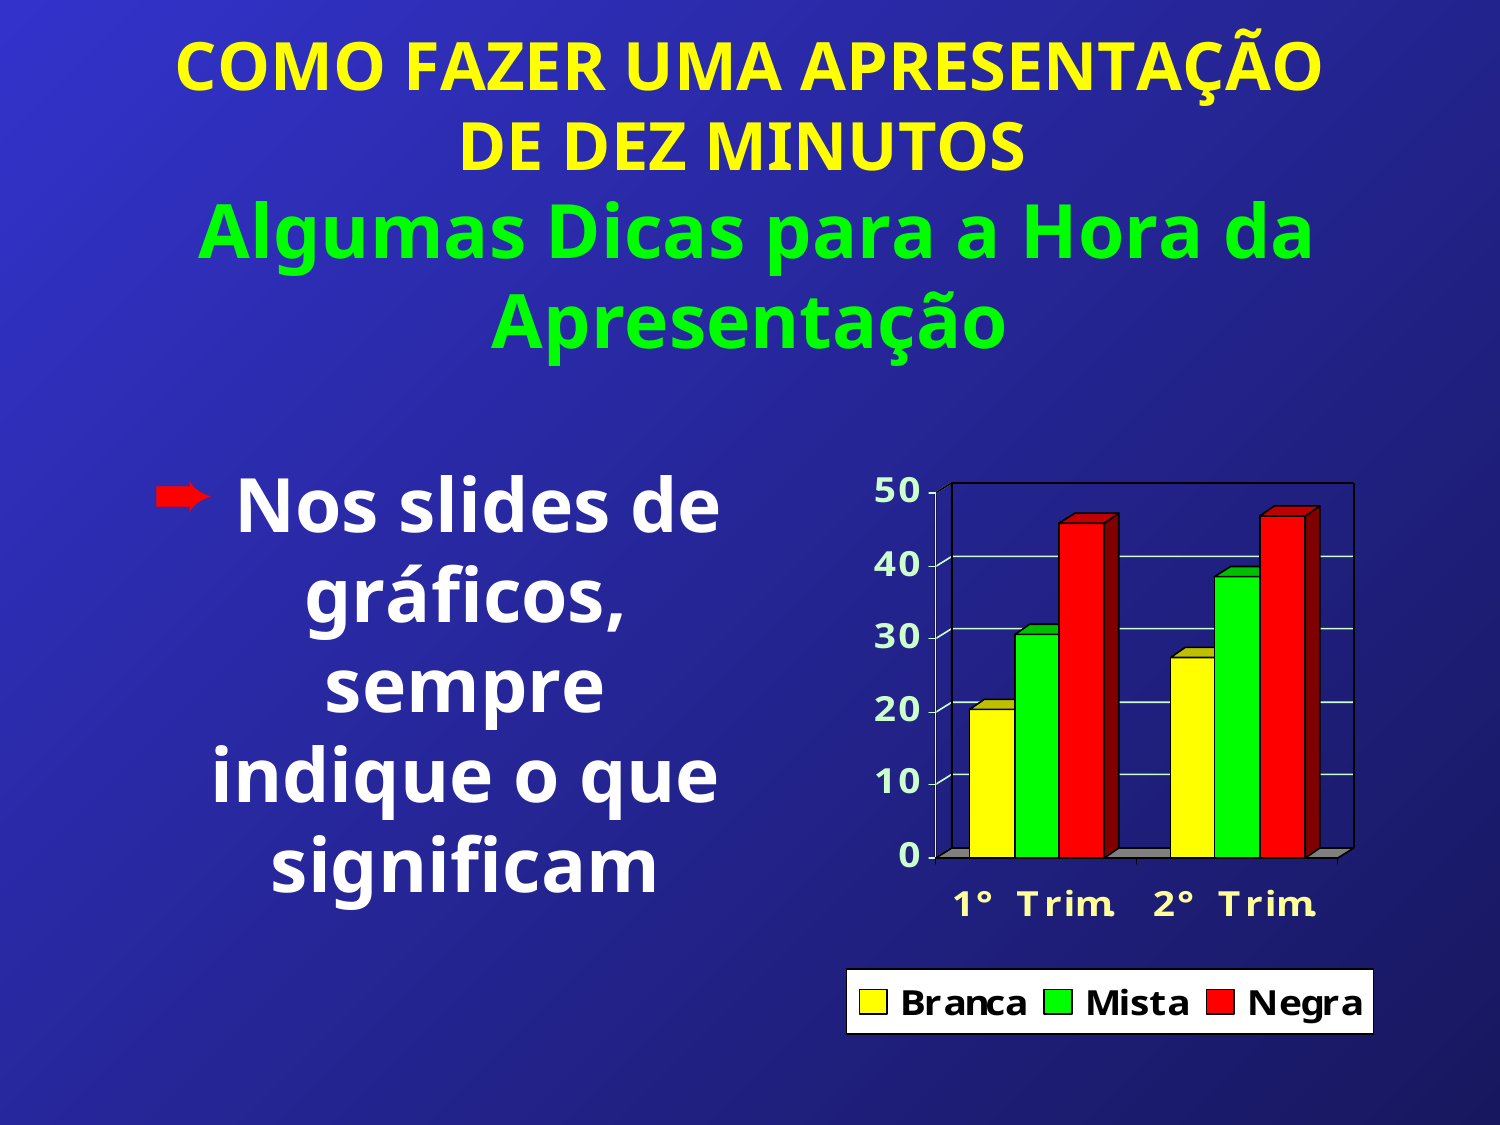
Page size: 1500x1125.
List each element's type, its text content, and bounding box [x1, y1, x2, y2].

title COMO FAZER UMA APRESENTAÇÃO DE DEZ MINUTOS Algumas Dicas para a Hora da Apresentação [112, 16, 1388, 372]
chart [809, 426, 1413, 1048]
list Nos slides de gráficos, sempre indique o que significam [124, 450, 750, 1125]
